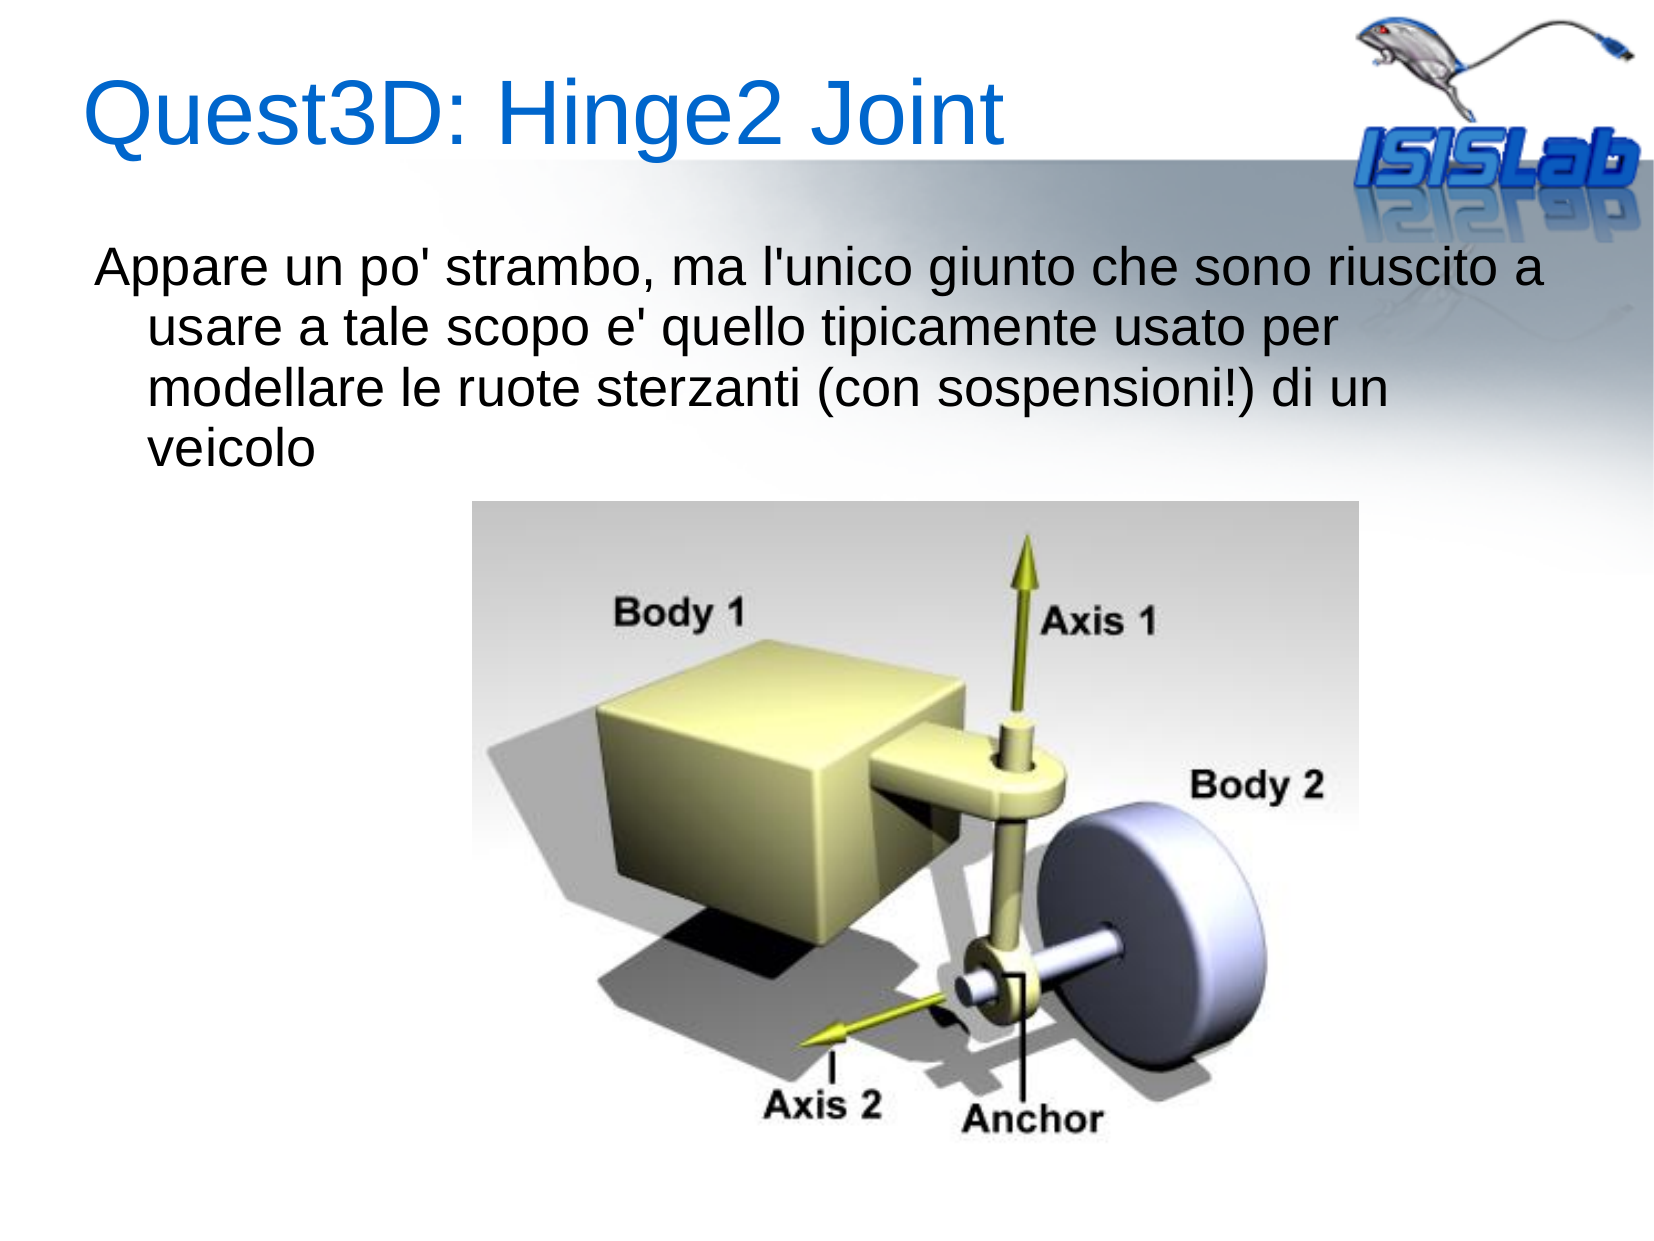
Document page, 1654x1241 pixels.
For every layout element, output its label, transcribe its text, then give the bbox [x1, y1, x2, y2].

picture [0, 0, 1654, 1241]
list Appare un po' strambo, ma l'unico giunto che sono riuscito a usare a tale scopo e' quello tipicamente usato per modellare le ruote sterzanti (con sospensioni!) di un veicolo [76, 236, 1565, 1040]
title Quest3D: Hinge2 Joint [82, 49, 1571, 178]
